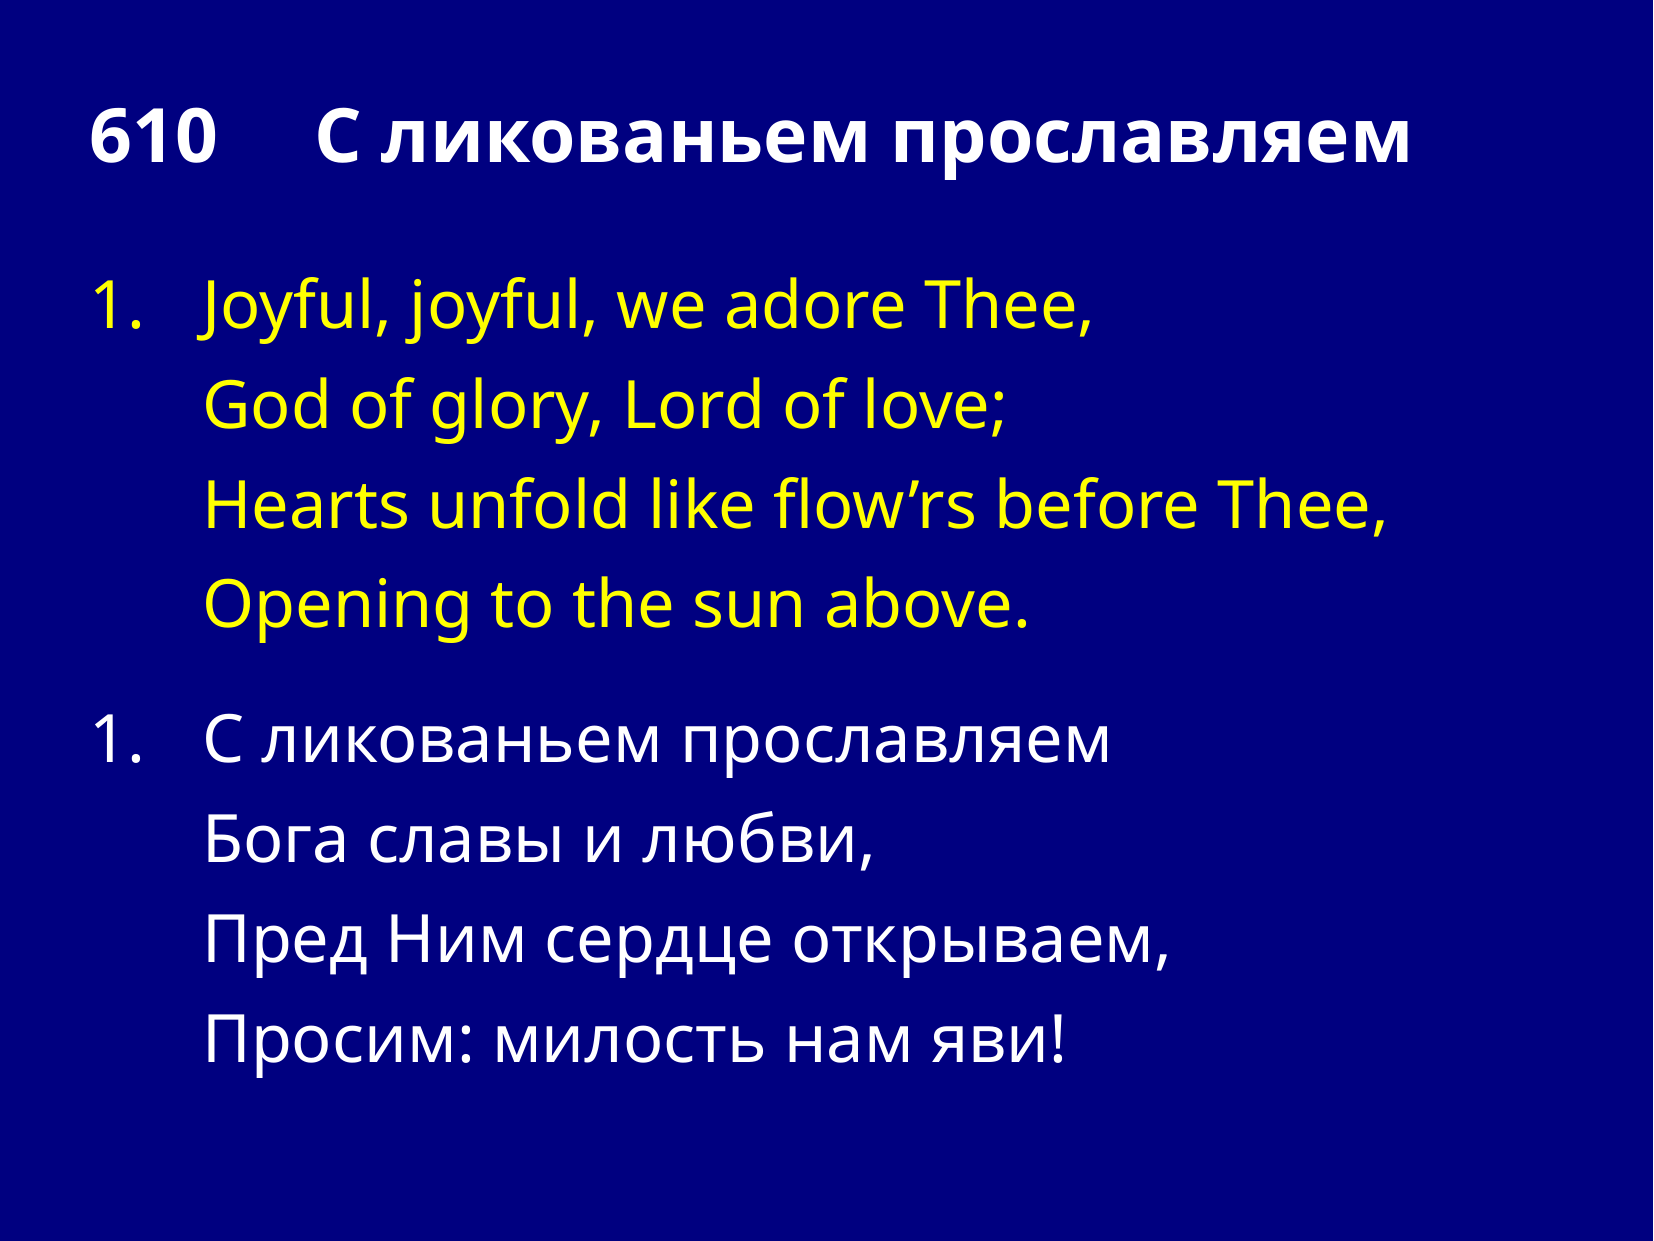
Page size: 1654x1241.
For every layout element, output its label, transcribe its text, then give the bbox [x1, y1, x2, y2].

text_box 1. Joyful, joyful, we adore Thee, God of glory, Lord of love; Hearts unfold like flow’rs before Thee, Opening to the sun above. [75, 188, 1576, 638]
text_box 610 С ликованьем прославляем [75, 75, 1576, 188]
text_box 1. С ликованьем прославляем Бога славы и любви, Пред Ним сердце открываем, Просим: милость нам яви! [75, 675, 1576, 1163]
